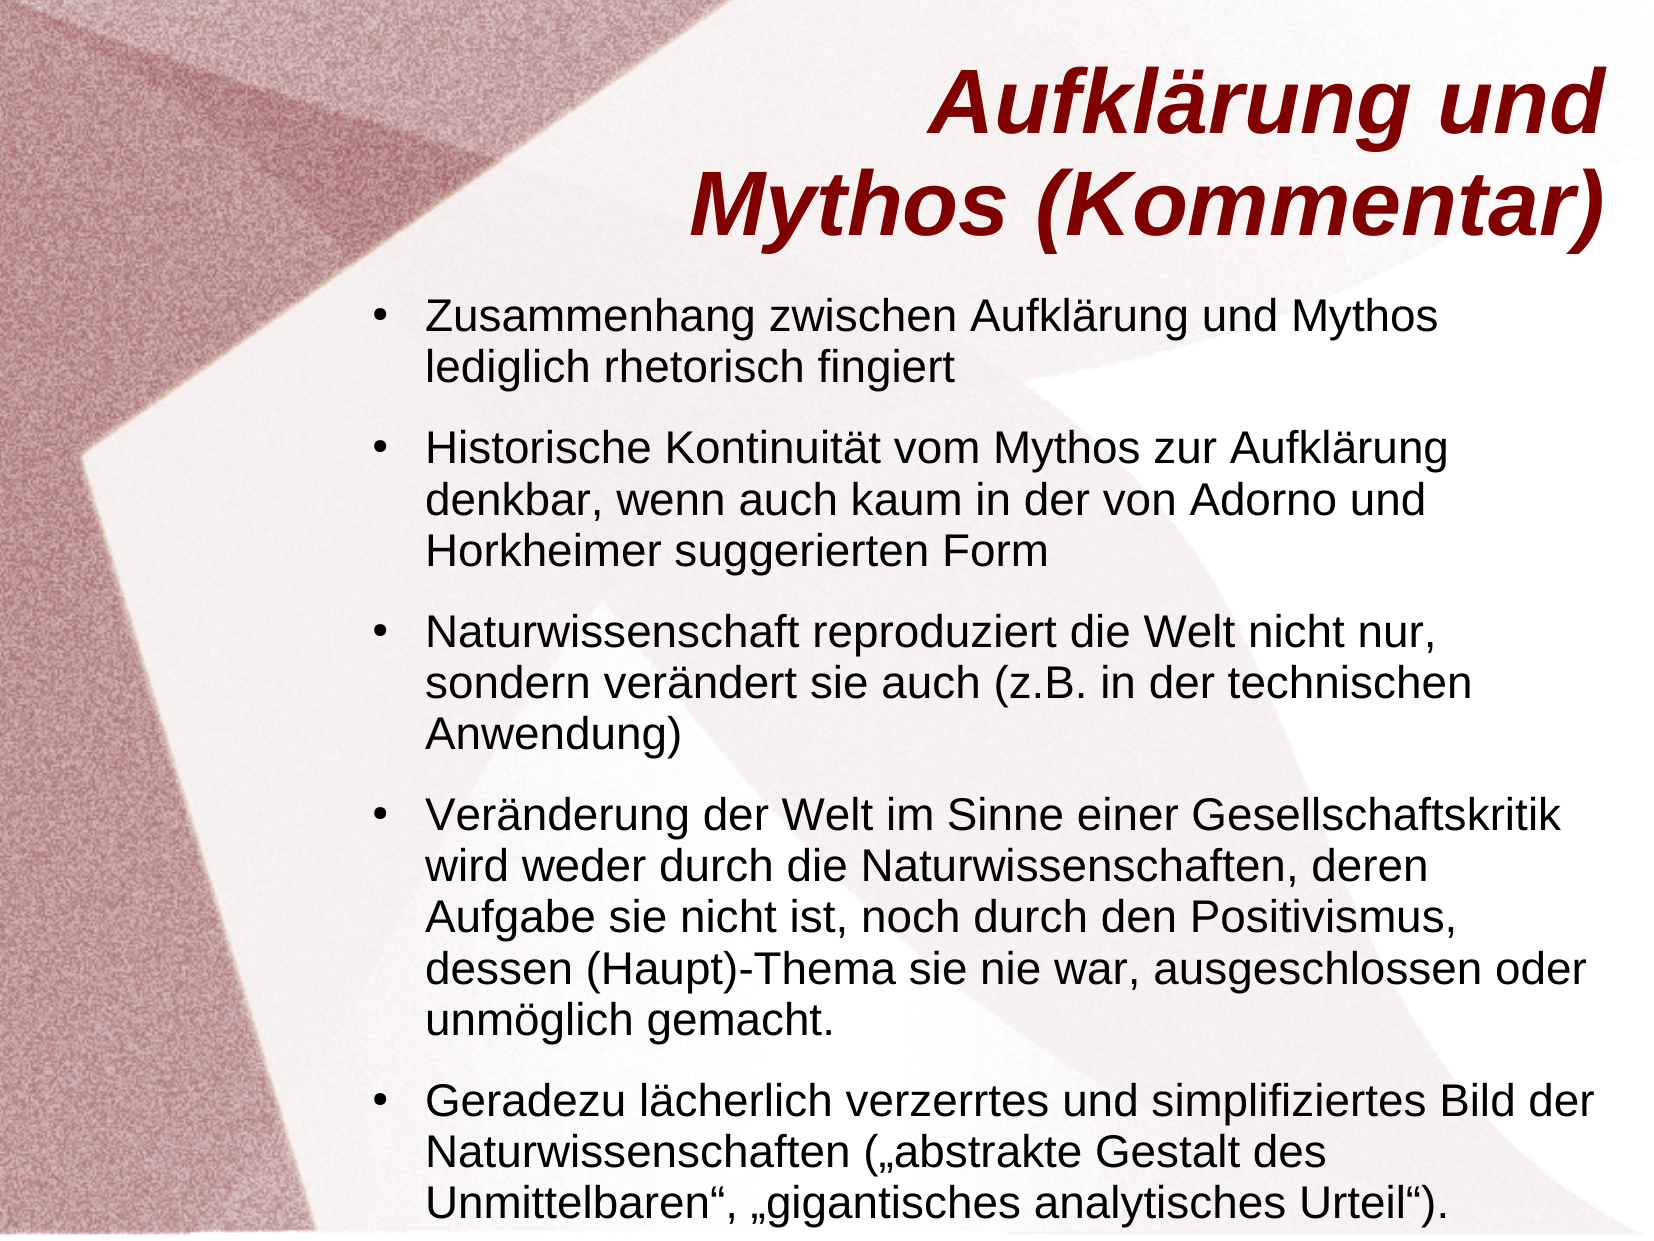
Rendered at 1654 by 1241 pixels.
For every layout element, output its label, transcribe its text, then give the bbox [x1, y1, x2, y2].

list Zusammenhang zwischen Aufklärung und Mythos lediglich rhetorisch fingiert Historische Kontinuität vom Mythos zur Aufklärung denkbar, wenn auch kaum in der von Adorno und Horkheimer suggerierten Form Naturwissenschaft reproduziert die Welt nicht nur, sondern verändert sie auch (z.B. in der technischen Anwendung) Veränderung der Welt im Sinne einer Gesellschaftskritik wird weder durch die Naturwissenschaften, deren Aufgabe sie nicht ist, noch durch den Positivismus, dessen (Haupt)-Thema sie nie war, ausgeschlossen oder unmöglich gemacht. Geradezu lächerlich verzerrtes und simplifiziertes Bild der Naturwissenschaften („abstrakte Gestalt des Unmittelbaren“, „gigantisches analytisches Urteil“). [354, 290, 1601, 1229]
picture [0, 0, 1654, 1241]
title Aufklärung und Mythos (Kommentar) [596, 50, 1607, 256]
